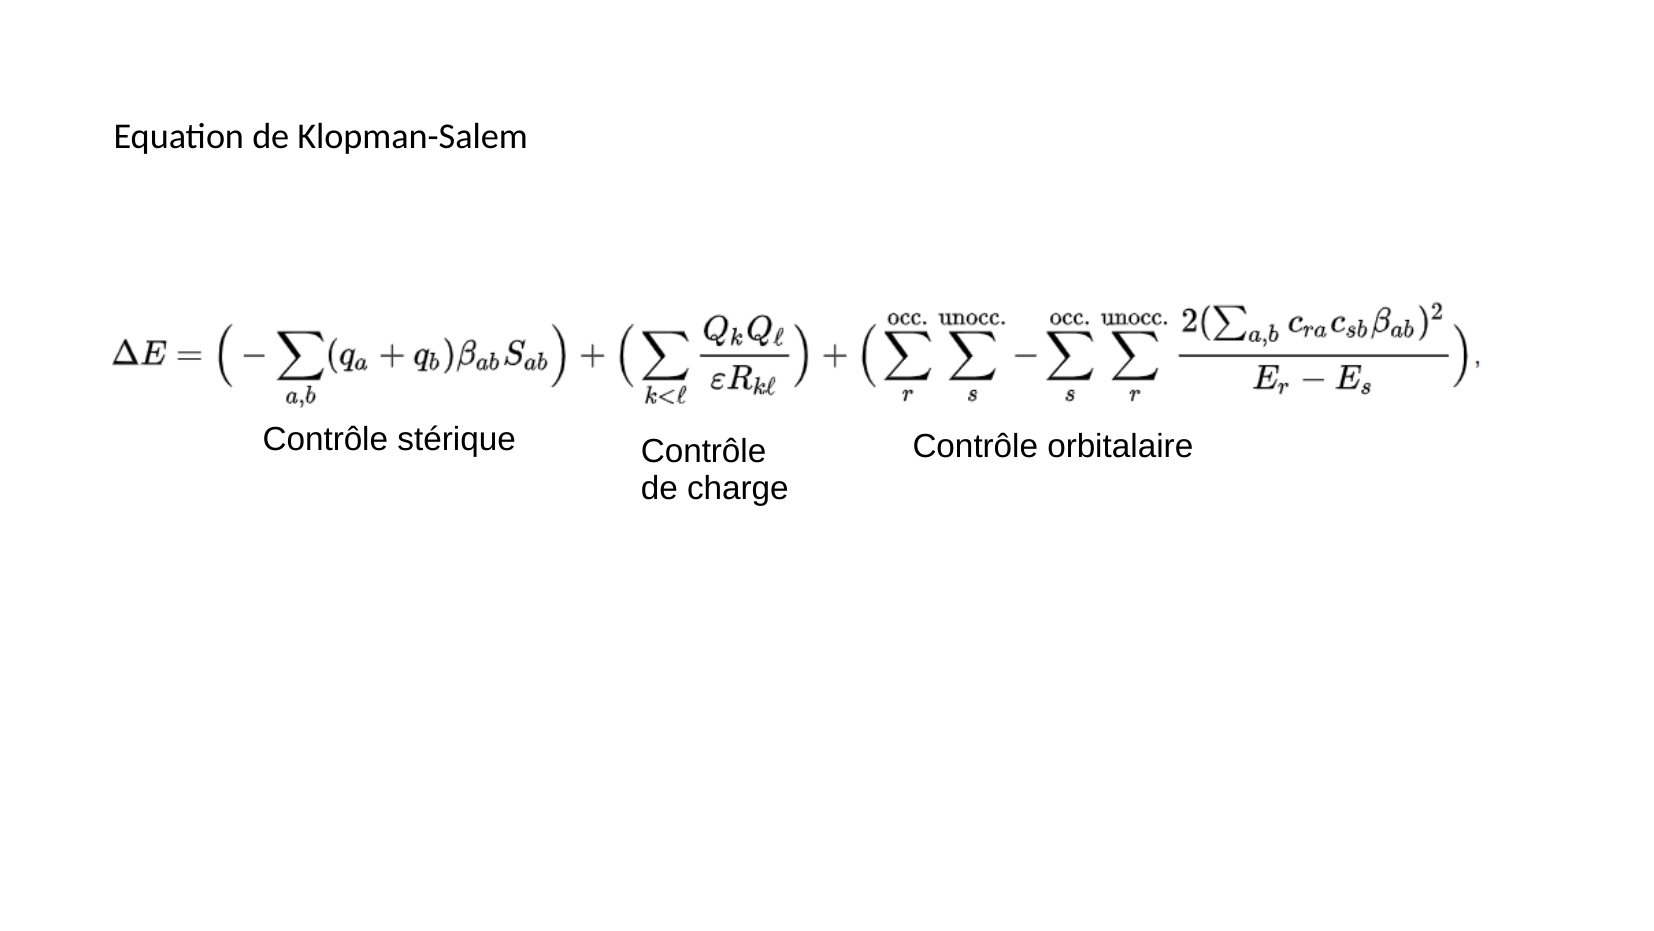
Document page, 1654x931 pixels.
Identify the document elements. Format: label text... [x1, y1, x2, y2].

text_box Contrôle de charge [625, 425, 827, 515]
text_box Contrôle orbitalaire [897, 420, 1441, 473]
picture [88, 283, 1501, 449]
title Equation de Klopman-Salem [113, 49, 1540, 230]
text_box Contrôle stérique [248, 413, 544, 513]
